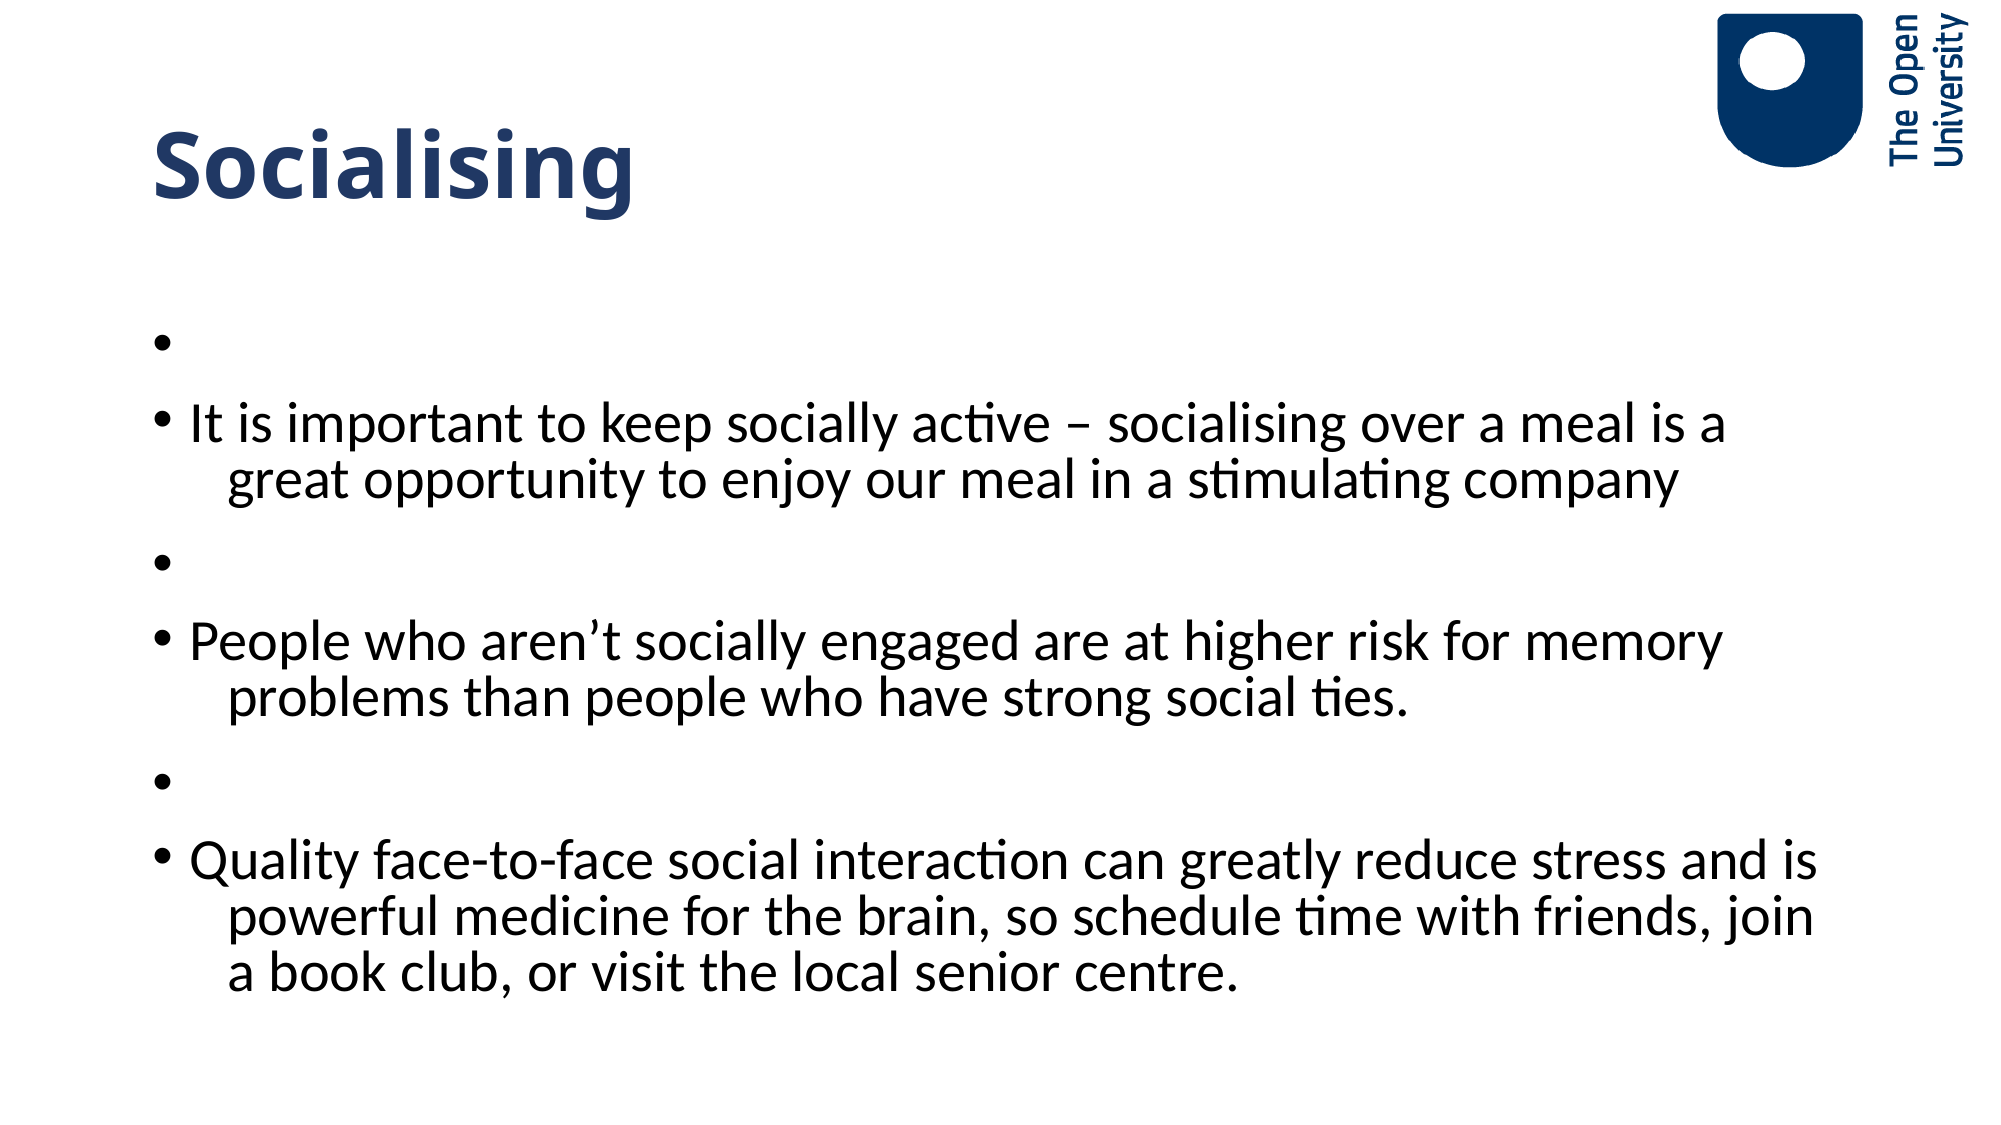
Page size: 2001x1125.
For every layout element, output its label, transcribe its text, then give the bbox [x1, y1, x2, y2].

list It is important to keep socially active – socialising over a meal is a great opportunity to enjoy our meal in a stimulating company People who aren’t socially engaged are at higher risk for memory problems than people who have strong social ties. Quality face-to-face social interaction can greatly reduce stress and is powerful medicine for the brain, so schedule time with friends, join a book club, or visit the local senior centre. [137, 299, 1863, 1048]
picture [1716, 10, 1971, 170]
title Socialising [137, 59, 1863, 278]
